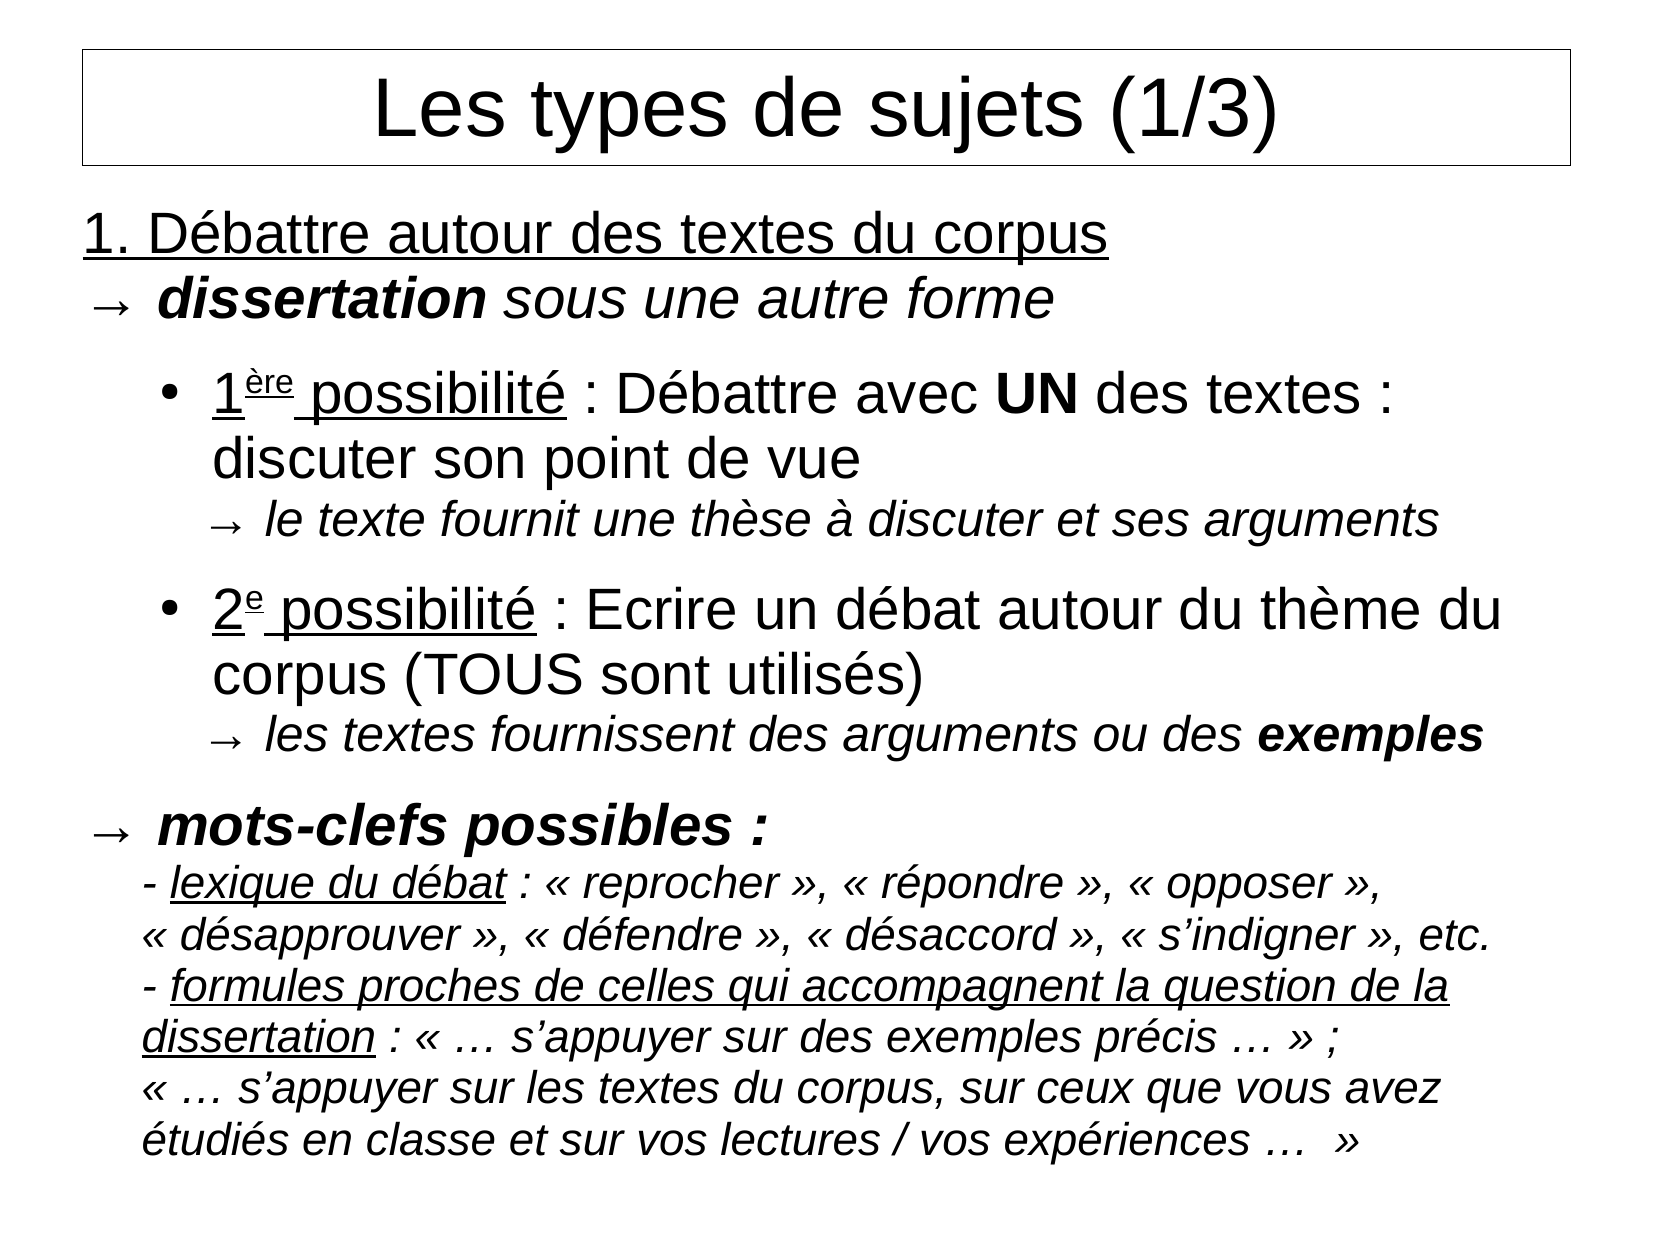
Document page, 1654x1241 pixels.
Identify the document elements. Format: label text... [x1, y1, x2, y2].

list 1. Débattre autour des textes du corpus → dissertation sous une autre forme 1ère possibilité : Débattre avec UN des textes : discuter son point de vue → le texte fournit une thèse à discuter et ses arguments 2e possibilité : Ecrire un débat autour du thème du corpus (TOUS sont utilisés) → les textes fournissent des arguments ou des exemples → mots-clefs possibles : - lexique du débat : « reprocher », « répondre », « opposer », « désapprouver », « défendre », « désaccord », « s’indigner », etc. - formules proches de celles qui accompagnent la question de la dissertation : « … s’appuyer sur des exemples précis … » ; « … s’appuyer sur les textes du corpus, sur ceux que vous avez étudiés en classe et sur vos lectures / vos expériences … » [82, 200, 1571, 1170]
title Les types de sujets (1/3) [82, 49, 1571, 166]
